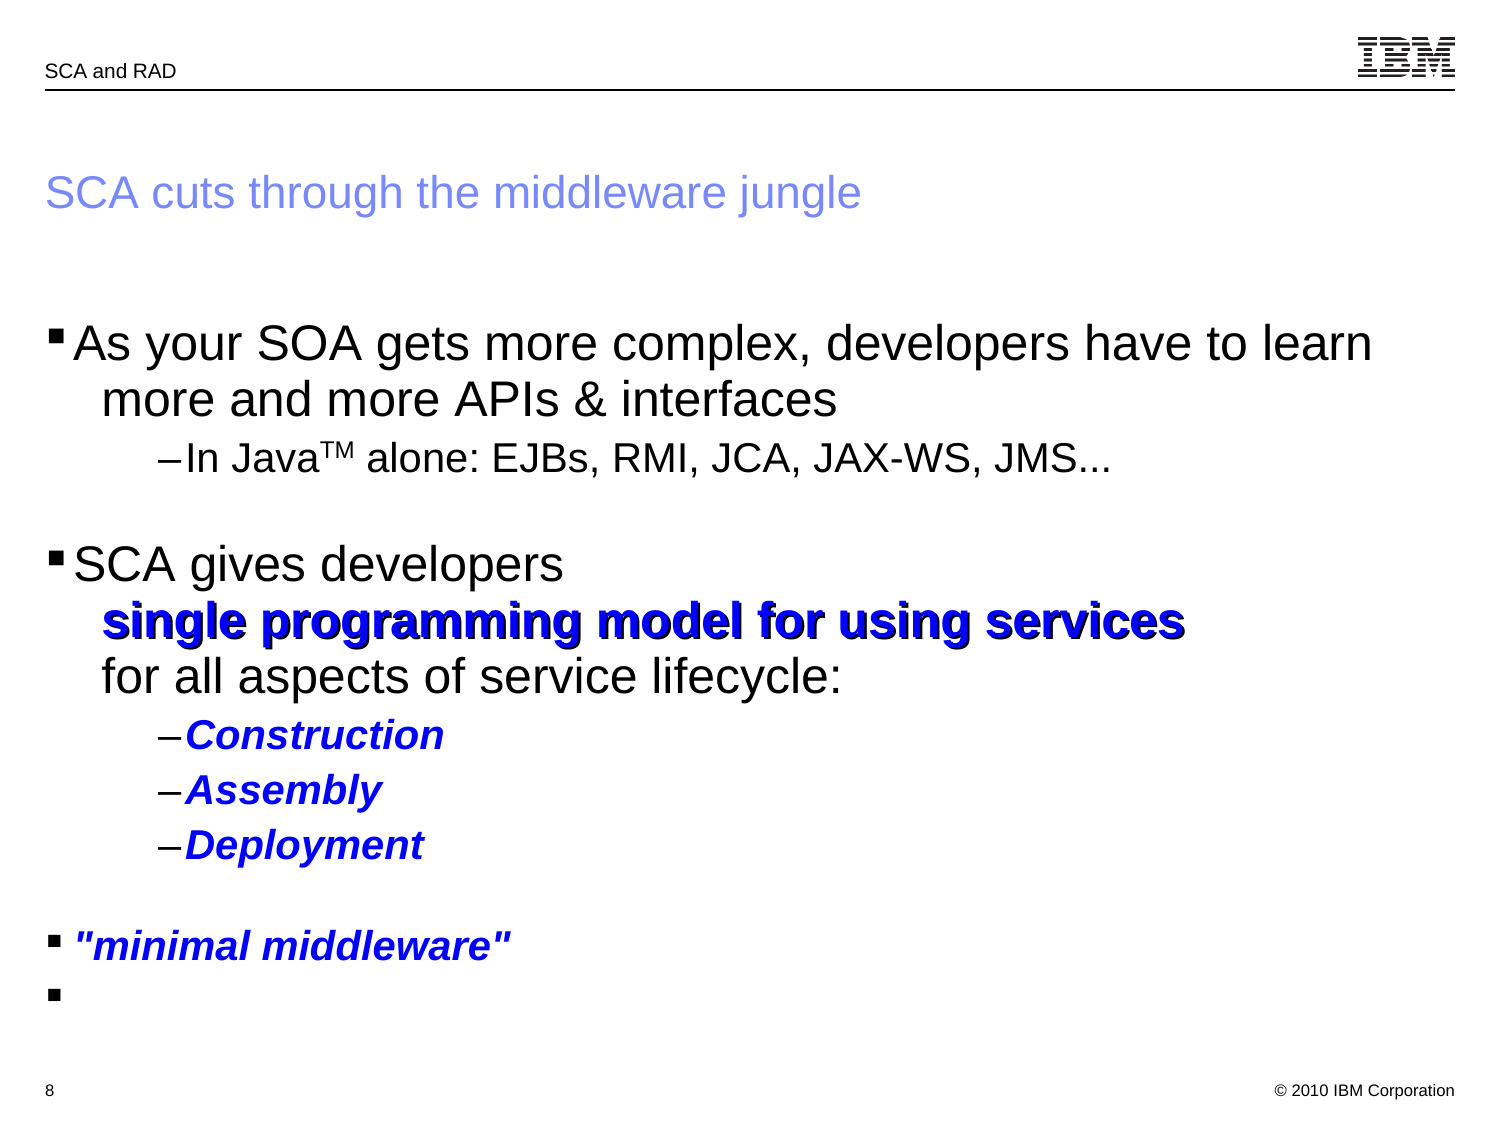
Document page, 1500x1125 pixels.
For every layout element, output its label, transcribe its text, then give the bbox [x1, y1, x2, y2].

list As your SOA gets more complex, developers have to learn more and more APIs & interfaces In JavaTM alone: EJBs, RMI, JCA, JAX-WS, JMS... SCA gives developers single programming model for using services for all aspects of service lifecycle: Construction Assembly Deployment "minimal middleware" [29, 307, 1455, 1082]
picture [1358, 37, 1455, 77]
title SCA cuts through the middleware jungle [29, 89, 1455, 301]
